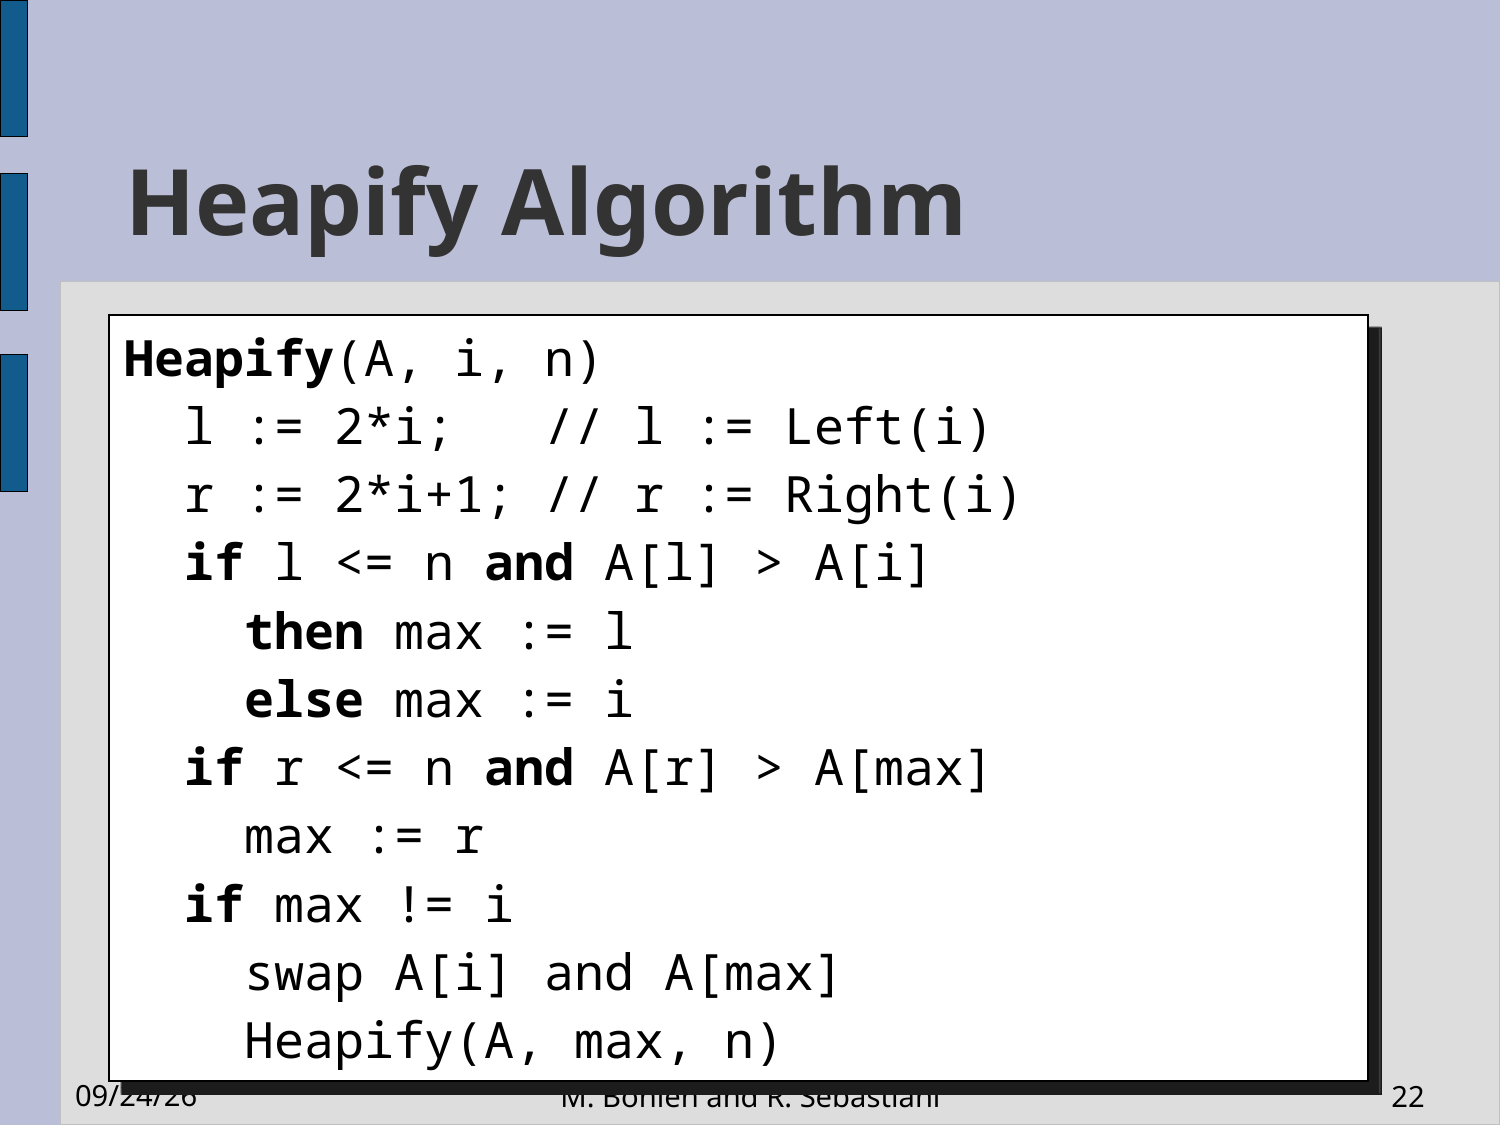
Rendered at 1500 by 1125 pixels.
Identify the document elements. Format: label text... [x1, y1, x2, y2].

title Heapify Algorithm [110, 82, 1392, 271]
text_box Heapify(A, i, n) l := 2*i; // l := Left(i) r := 2*i+1; // r := Right(i) if l <= n and A[l] > A[i] then max := l else max := i if r <= n and A[r] > A[max] max := r if max != i swap A[i] and A[max] Heapify(A, max, n) [109, 314, 1369, 1082]
